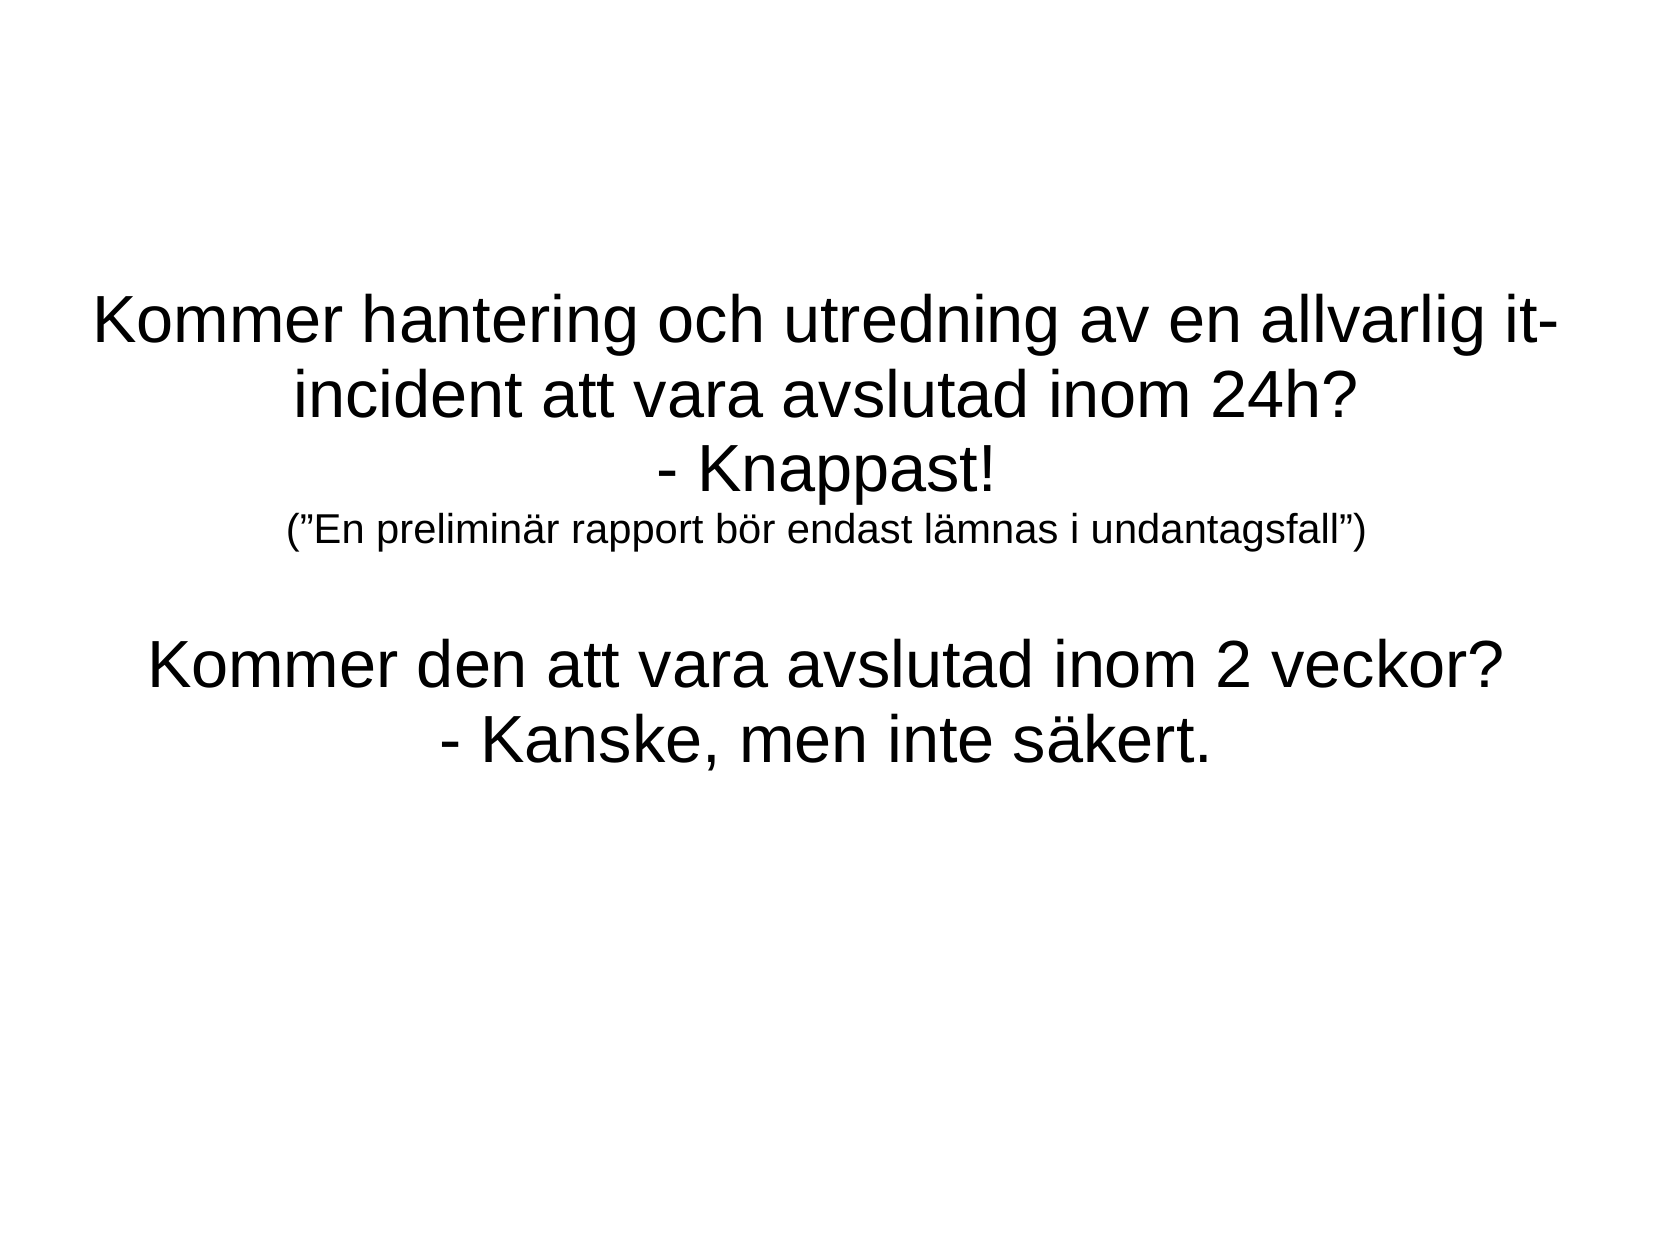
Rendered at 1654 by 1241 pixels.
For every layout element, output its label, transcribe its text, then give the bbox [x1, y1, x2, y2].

subtitle Kommer hantering och utredning av en allvarlig it-incident att vara avslutad inom 24h? - Knappast! (”En preliminär rapport bör endast lämnas i undantagsfall”) Kommer den att vara avslutad inom 2 veckor? - Kanske, men inte säkert. [82, 49, 1571, 1010]
